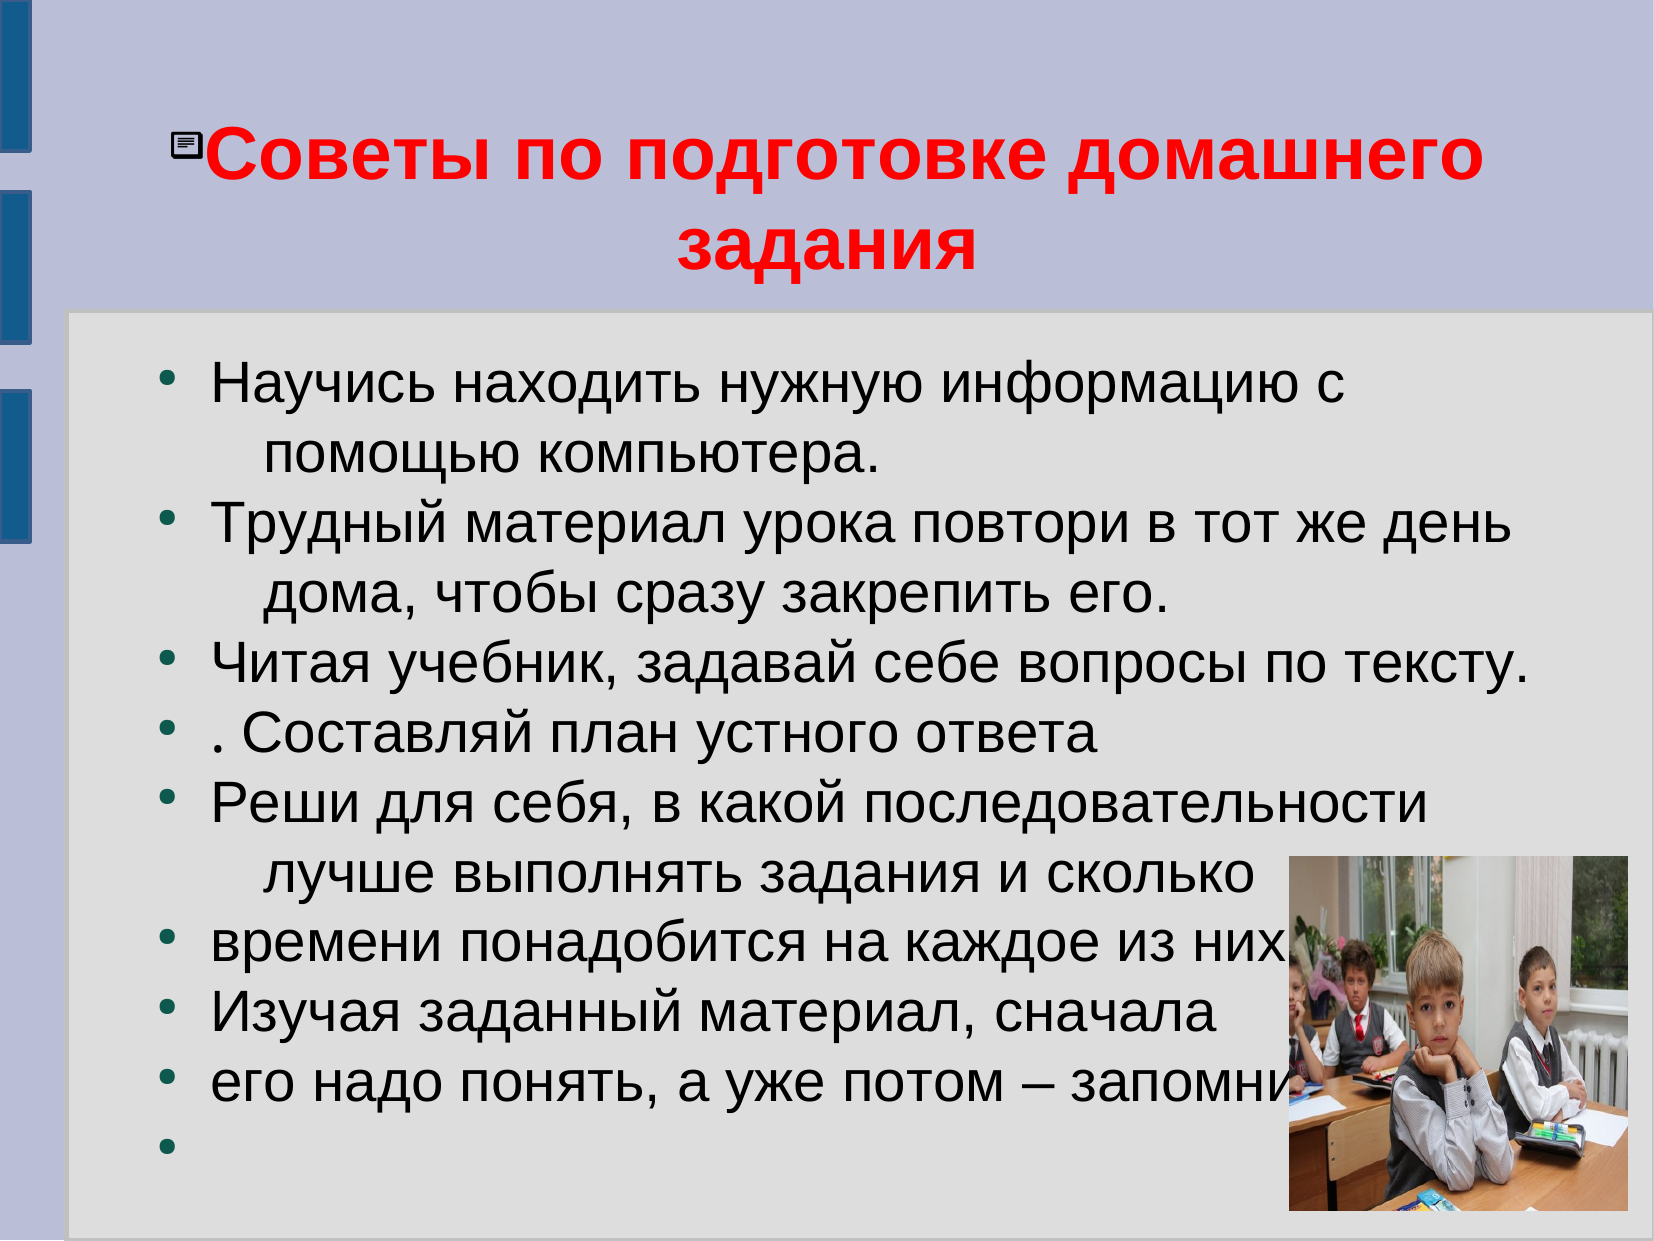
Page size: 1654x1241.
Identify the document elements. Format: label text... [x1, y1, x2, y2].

list Научись находить нужную информацию с помощью компьютера. Трудный материал урока повтори в тот же день дома, чтобы сразу закрепить его. Читая учебник, задавай себе вопросы по тексту. . Составляй план устного ответа Реши для себя, в какой последовательности лучше выполнять задания и сколько времени понадобится на каждое из них. Изучая заданный материал, сначала его надо понять, а уже потом – запомнить. [121, 344, 1534, 1127]
title Советы по подготовке домашнего задания [121, 91, 1534, 299]
picture [1289, 856, 1628, 1211]
